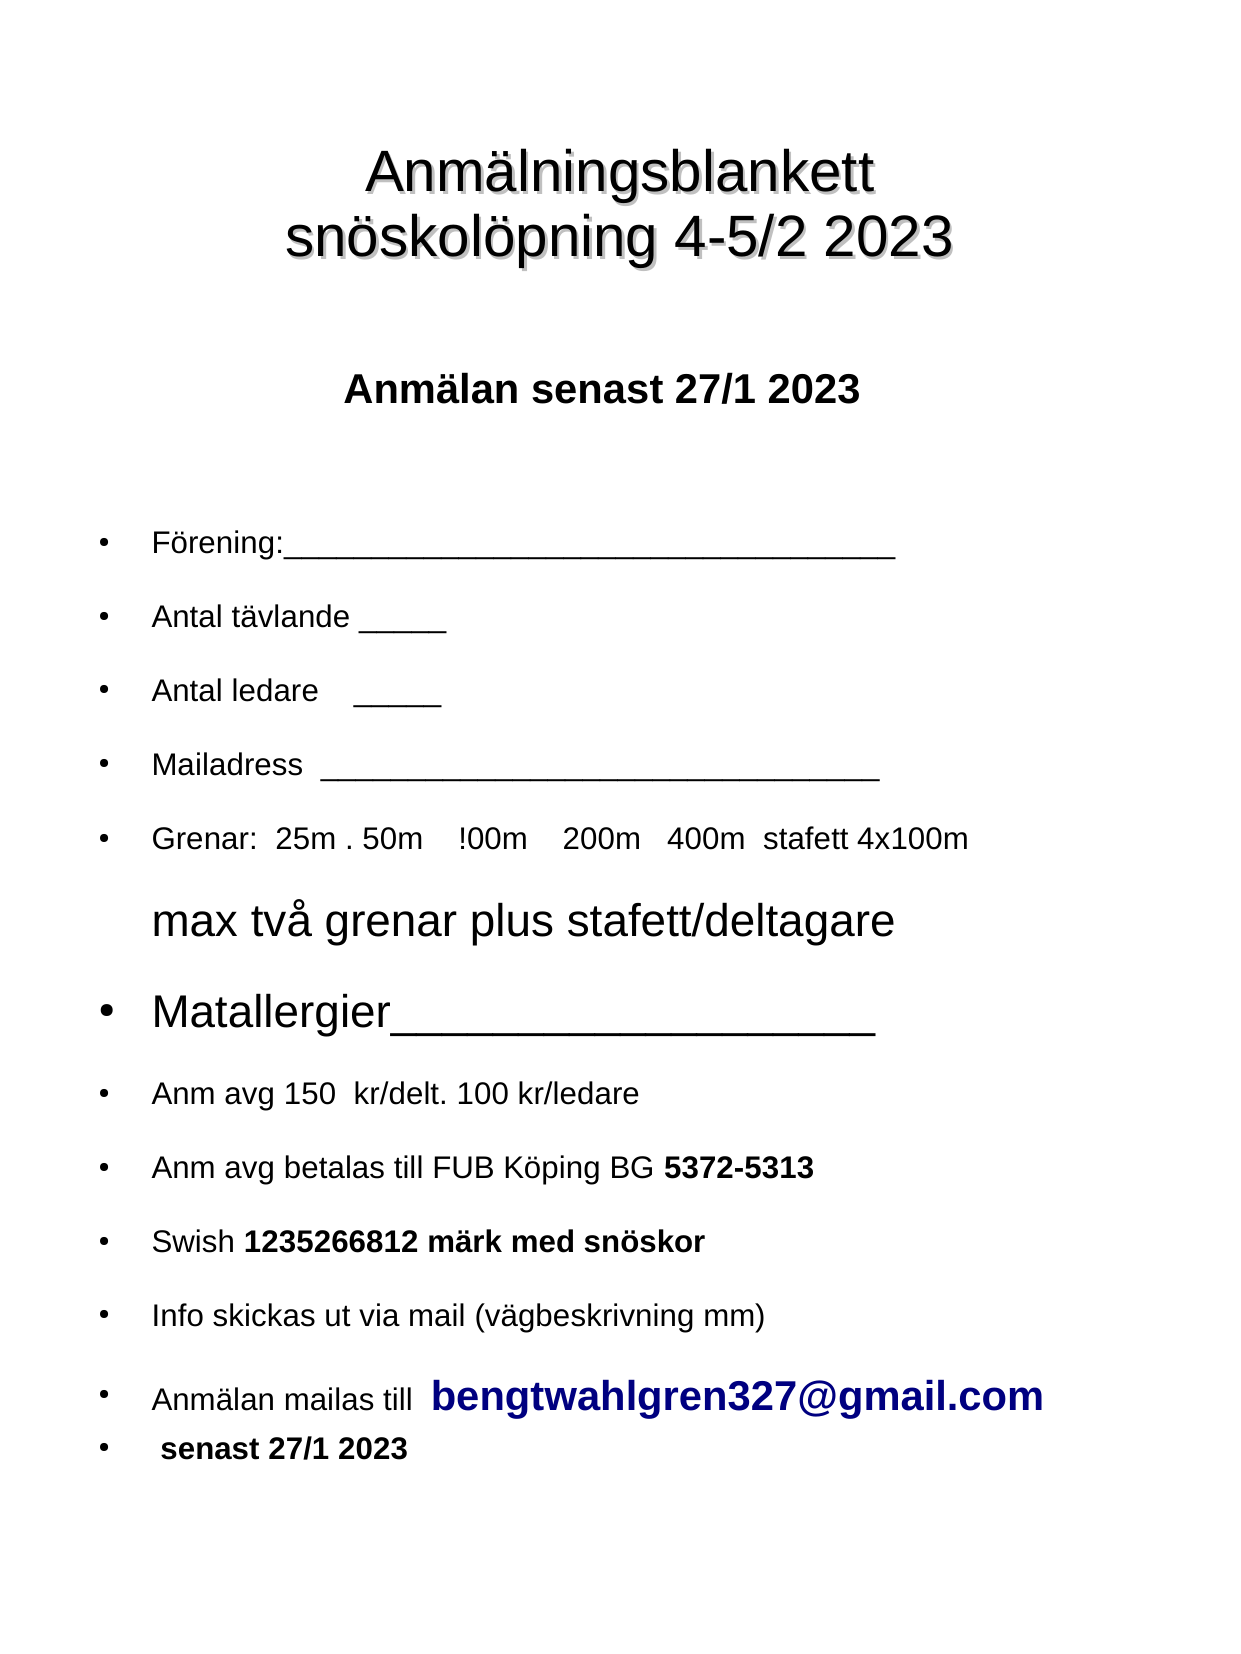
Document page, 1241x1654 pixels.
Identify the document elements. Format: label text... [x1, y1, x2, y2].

list Anmälan senast 27/1 2023 Förening:___________________________________ Antal tävlande _____ Antal ledare _____ Mailadress ________________________________ Grenar: 25m . 50m !00m 200m 400m stafett 4x100m max två grenar plus stafett/deltagare Matallergier___________________ Anm avg 150 kr/delt. 100 kr/ledare Anm avg betalas till FUB Köping BG 5372-5313 Swish 1235266812 märk med snöskor Info skickas ut via mail (vägbeskrivning mm) Anmälan mailas till bengtwahlgren327@gmail.com senast 27/1 2023 [80, 291, 1197, 1472]
title Anmälningsblankett snöskolöpning 4-5/2 2023 [62, 65, 1179, 342]
